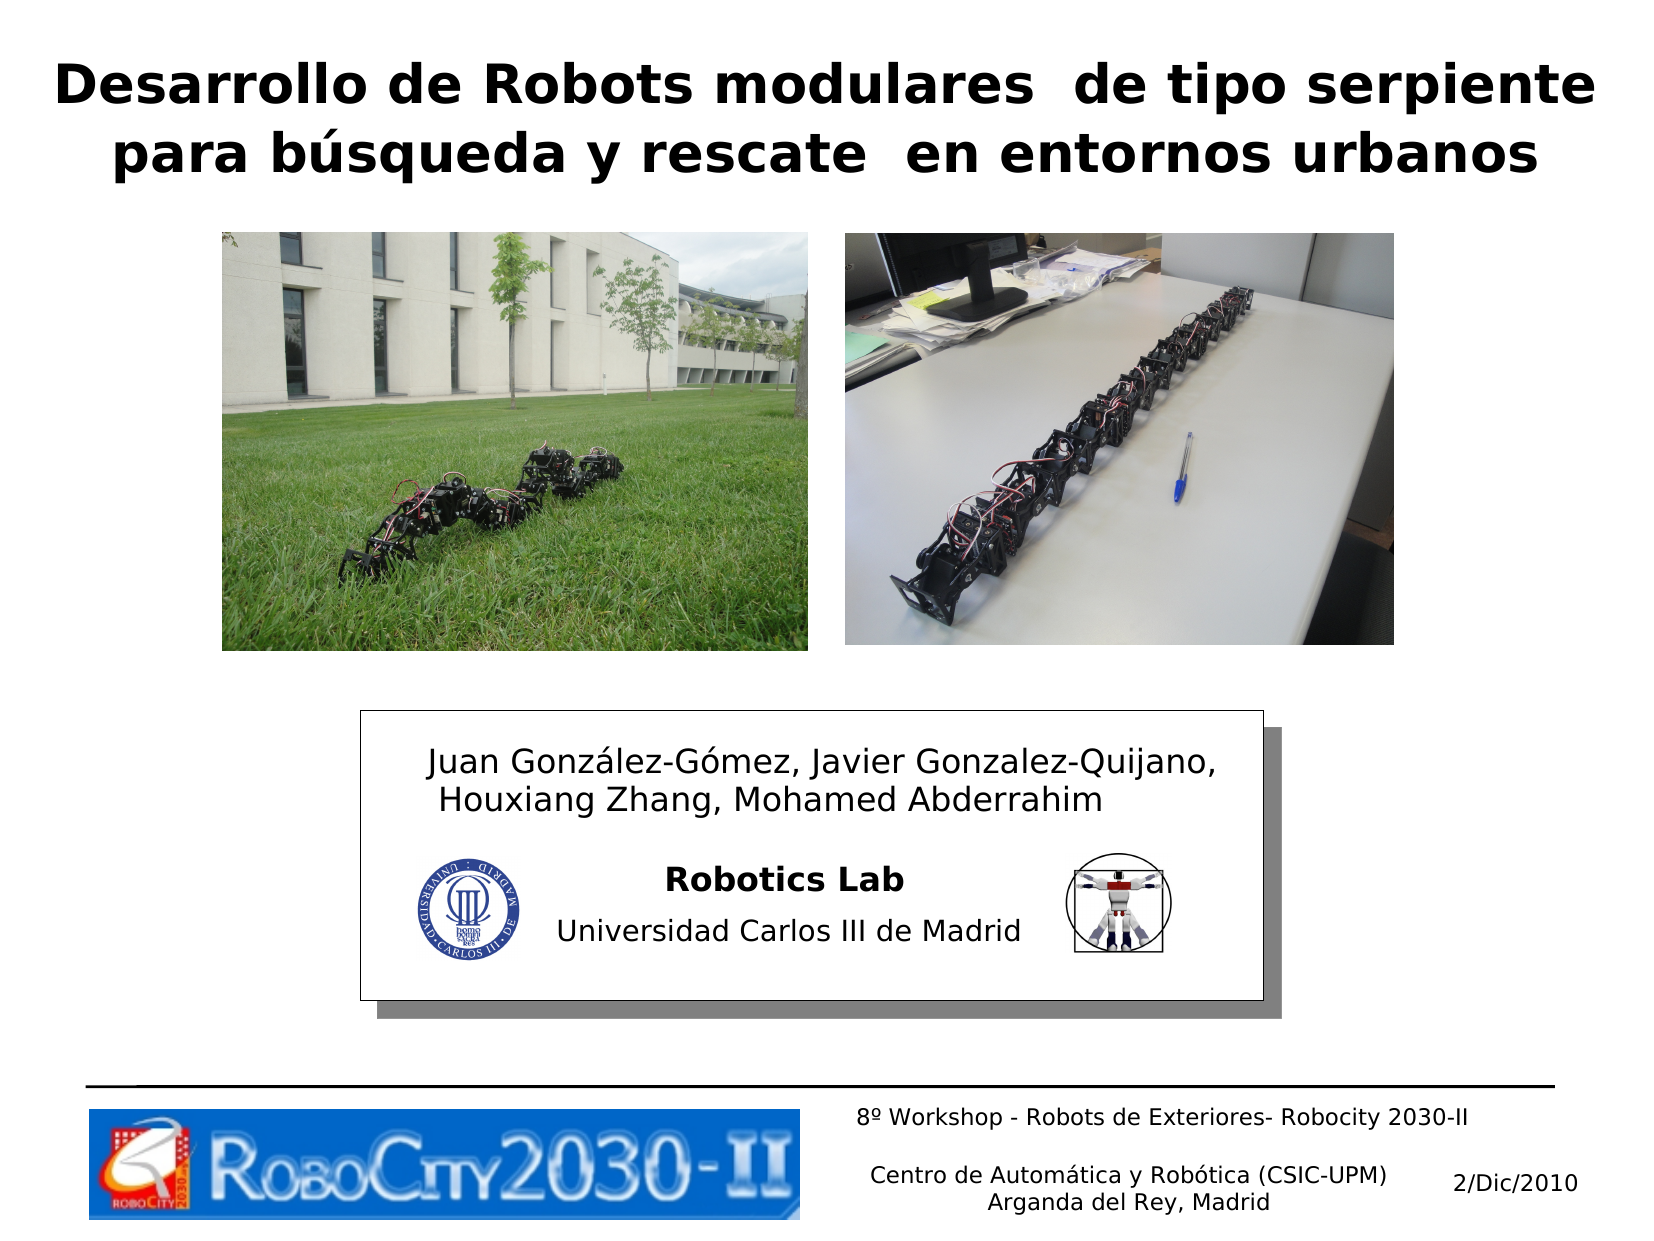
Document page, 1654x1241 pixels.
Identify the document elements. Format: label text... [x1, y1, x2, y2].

picture [222, 232, 808, 651]
text_box Juan González-Gómez, Javier Gonzalez-Quijano, Houxiang Zhang, Mohamed Abderrahim [412, 734, 1234, 827]
text_box 8º Workshop - Robots de Exteriores- Robocity 2030-II [841, 1096, 1492, 1140]
text_box Robotics Lab [649, 853, 920, 906]
text_box Desarrollo de Robots modulares de tipo serpiente para búsqueda y rescate en entornos urbanos [38, 45, 1615, 193]
text_box [360, 710, 1264, 1001]
text_box Universidad Carlos III de Madrid [541, 906, 1038, 960]
picture [89, 1109, 800, 1220]
picture [416, 856, 521, 961]
text_box 2/Dic/2010 [1438, 1163, 1595, 1206]
picture [1065, 853, 1172, 953]
picture [845, 233, 1394, 645]
text_box Centro de Automática y Robótica (CSIC-UPM) Arganda del Rey, Madrid [838, 1155, 1420, 1241]
